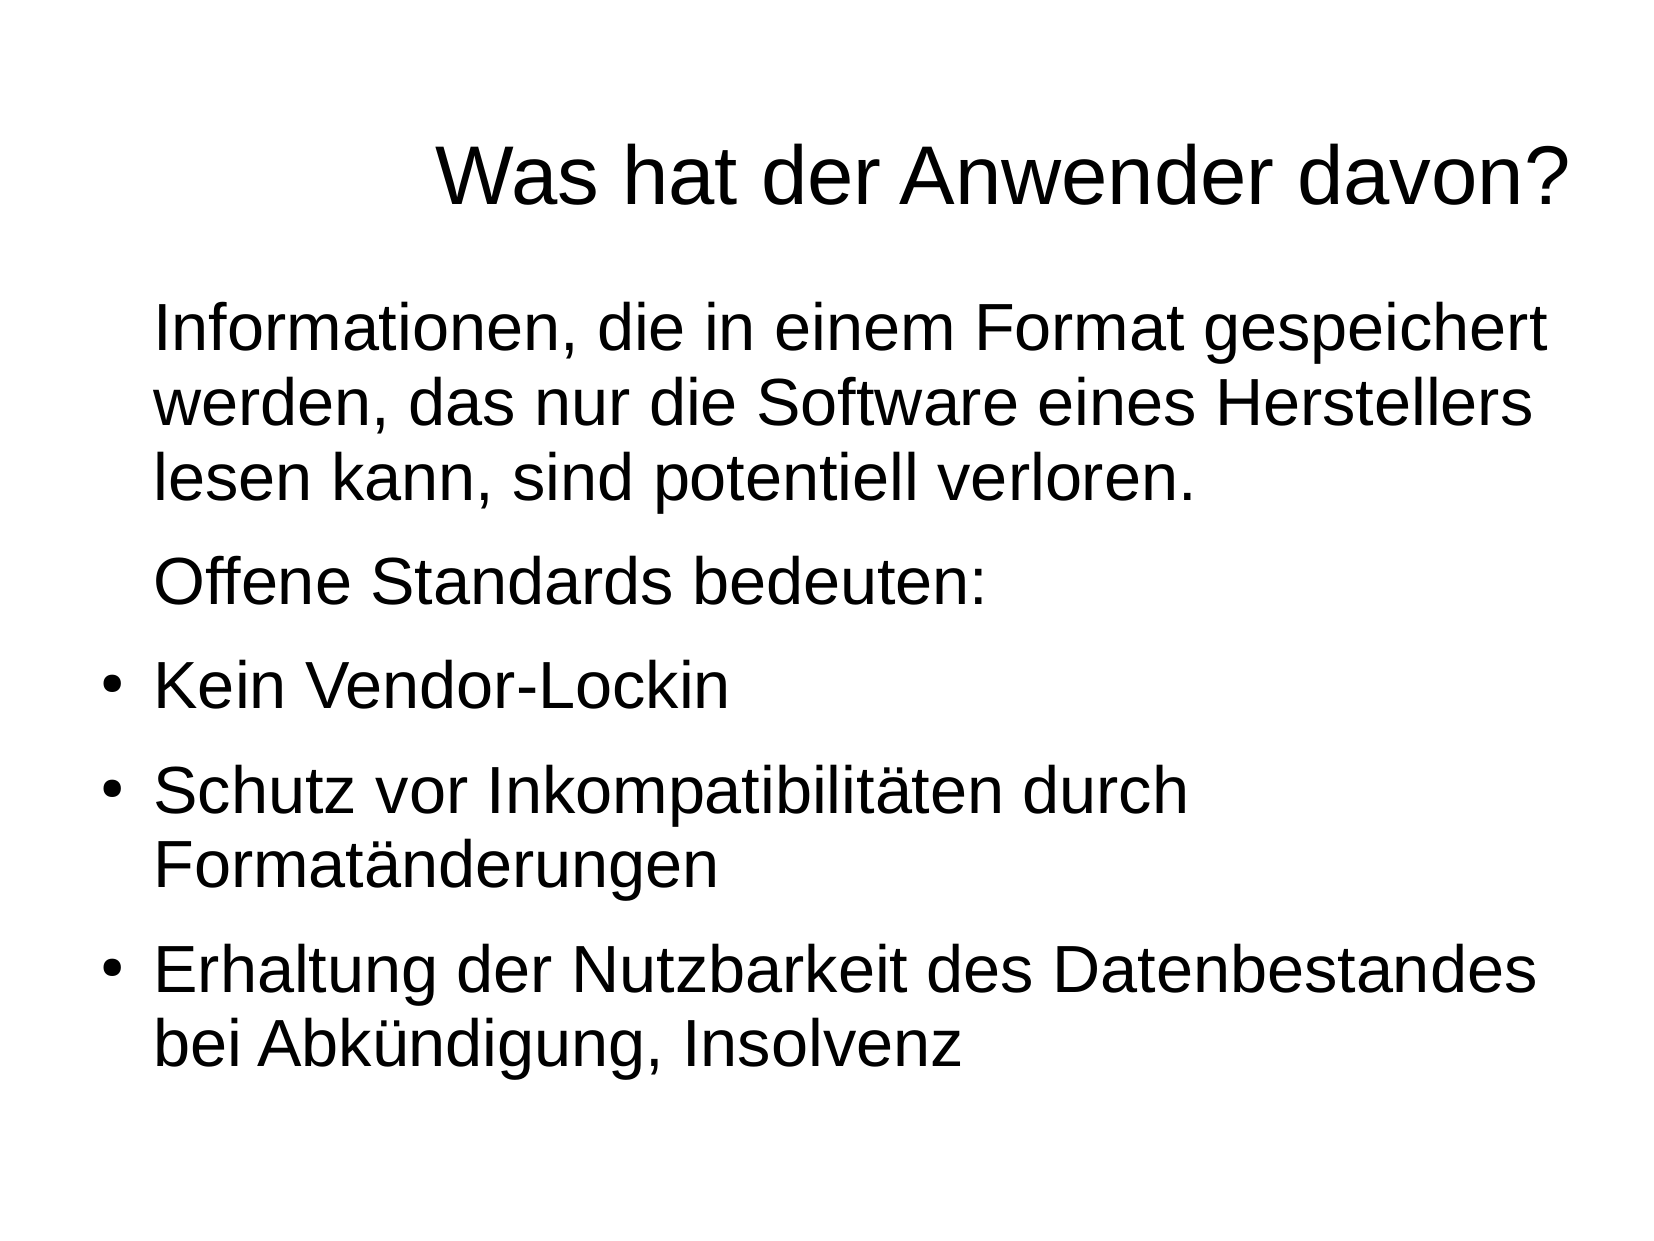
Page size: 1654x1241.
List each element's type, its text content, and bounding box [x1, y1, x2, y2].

list Informationen, die in einem Format gespeichert werden, das nur die Software eines Herstellers lesen kann, sind potentiell verloren. Offene Standards bedeuten: Kein Vendor-Lockin Schutz vor Inkompatibilitäten durch Formatänderungen Erhaltung der Nutzbarkeit des Datenbestandes bei Abkündigung, Insolvenz [82, 290, 1571, 1094]
title Was hat der Anwender davon? [82, 49, 1571, 257]
